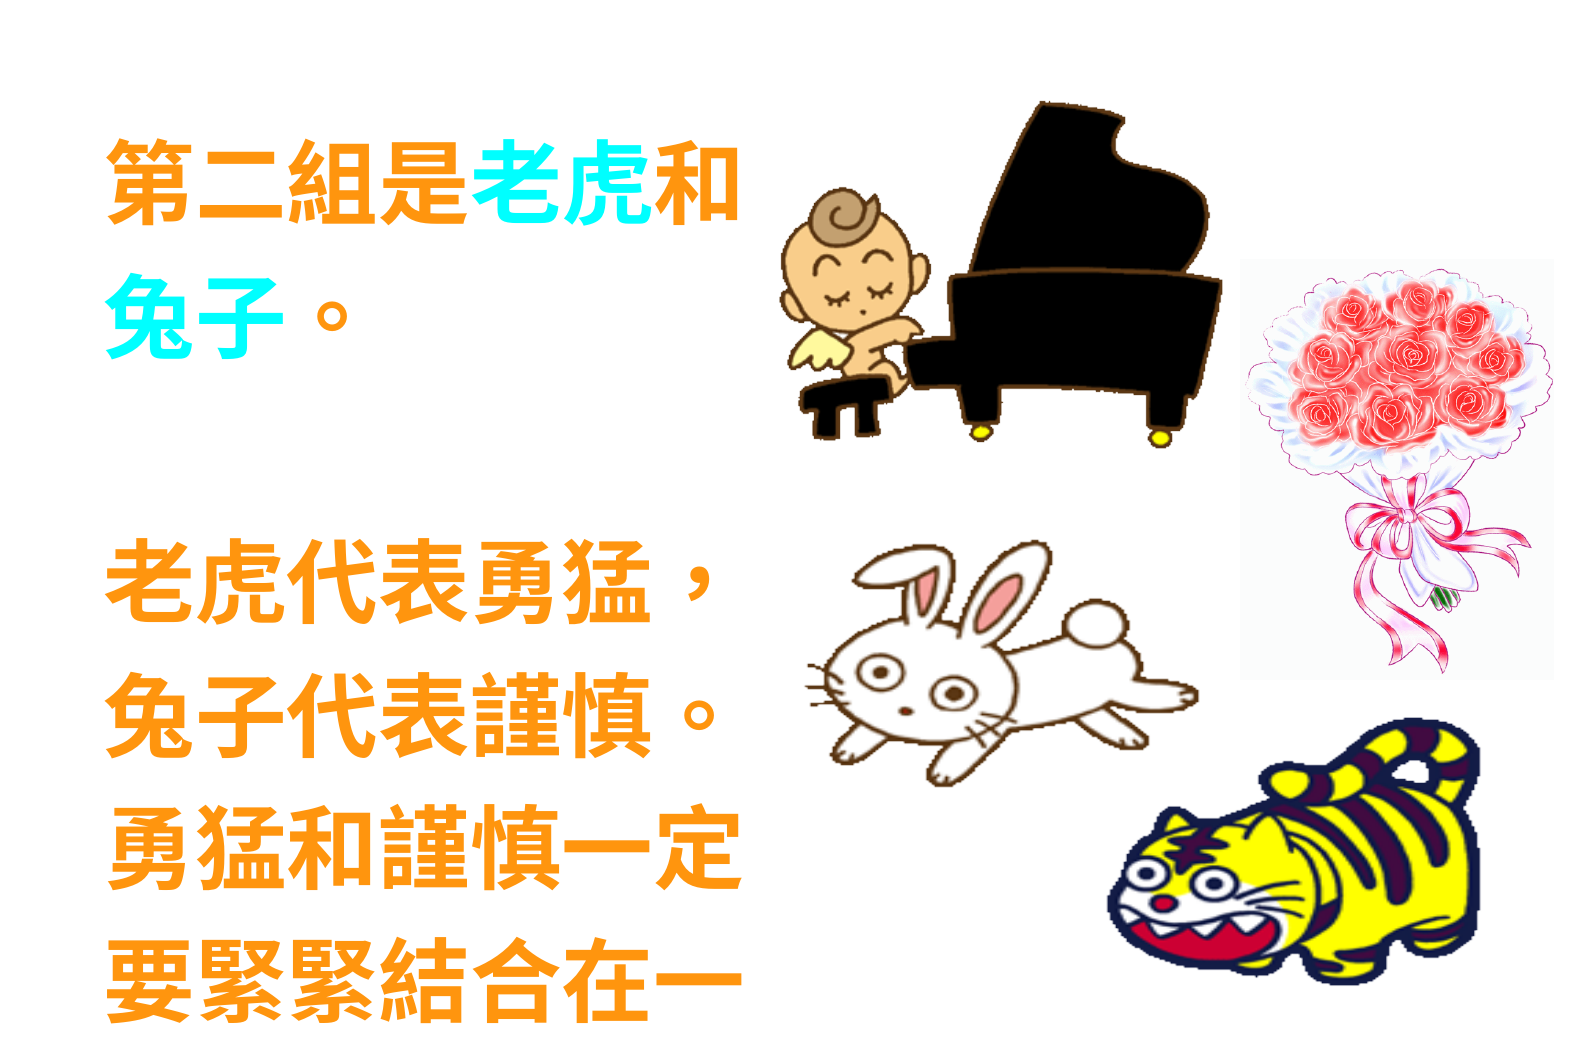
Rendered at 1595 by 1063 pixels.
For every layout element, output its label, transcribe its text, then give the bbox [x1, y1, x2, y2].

picture [767, 29, 1237, 499]
text_box 第二組是老虎和兔子。 老虎代表勇猛，兔子代表謹慎。 勇猛和謹慎一定要緊緊結合在一起，才能做到所謂的膽大心細。 [88, 104, 827, 945]
picture [1240, 259, 1554, 680]
picture [797, 501, 1506, 1004]
